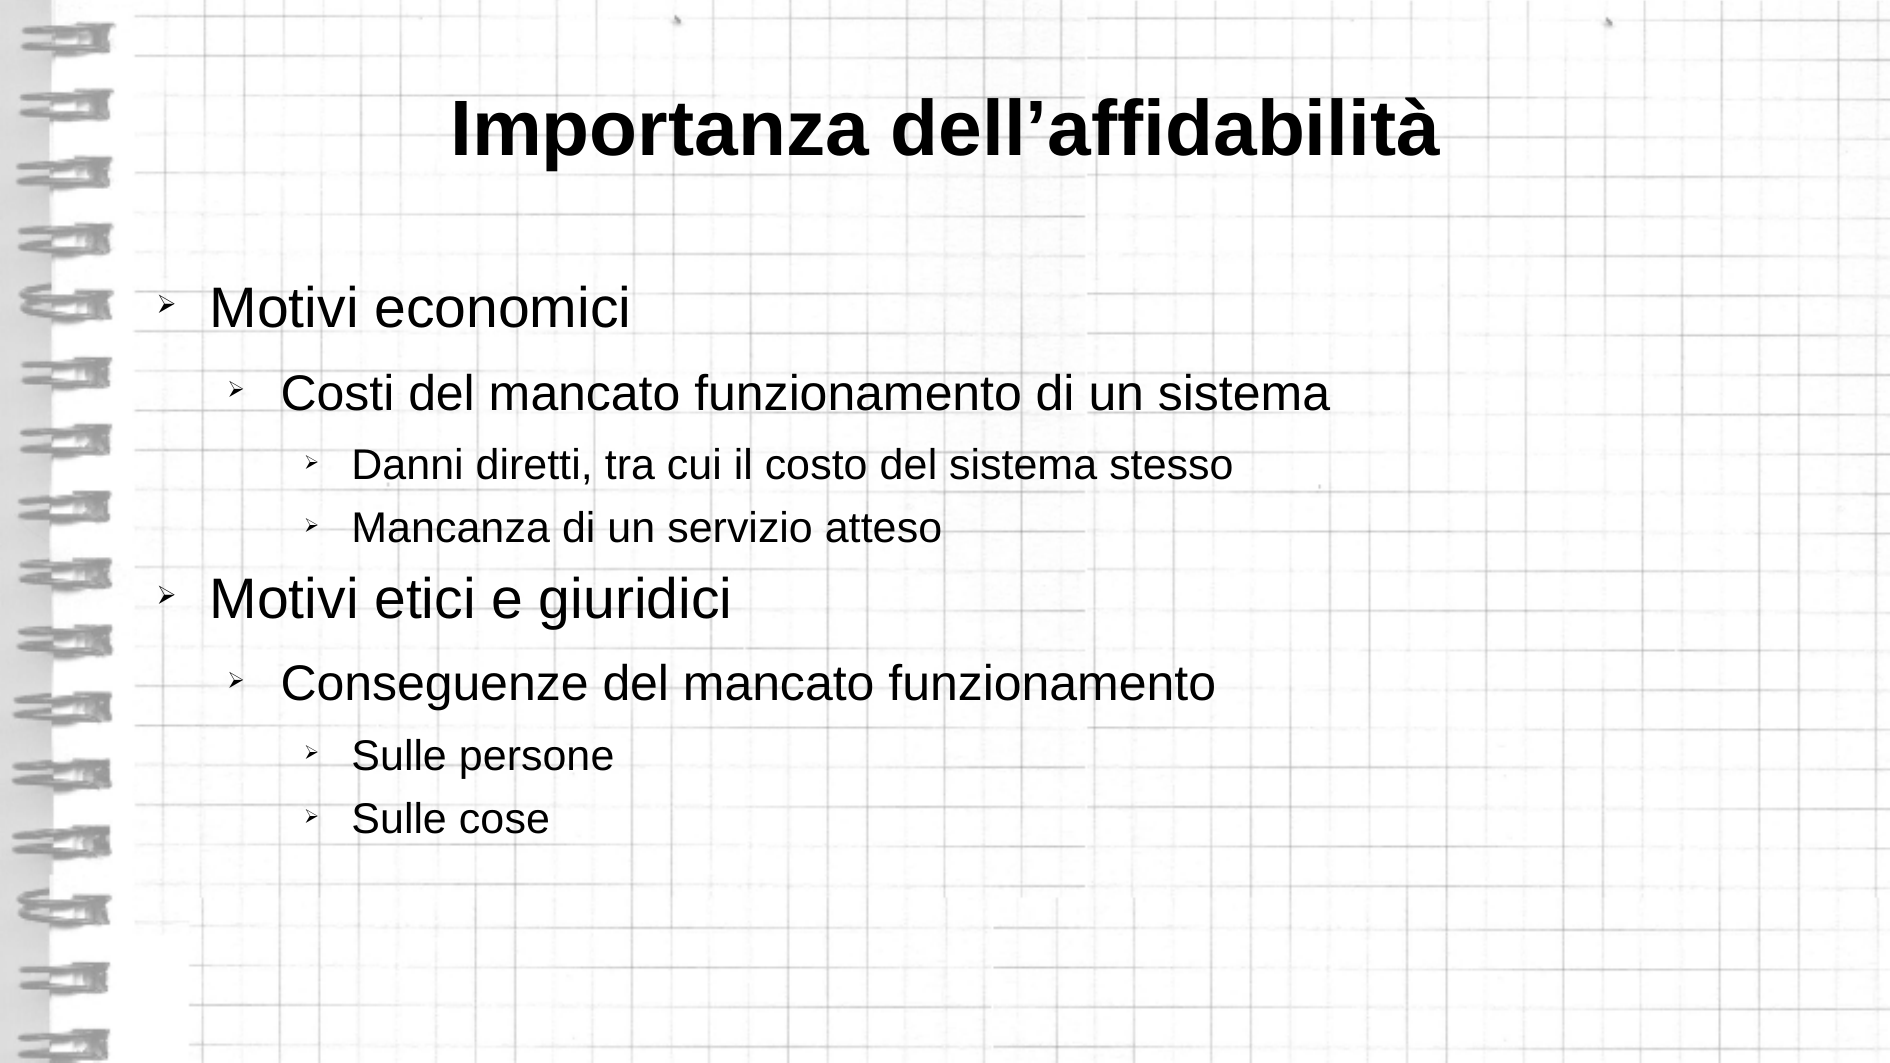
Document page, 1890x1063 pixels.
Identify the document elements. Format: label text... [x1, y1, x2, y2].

title Importanza dell’affidabilità [138, 46, 1753, 211]
list Motivi economici Costi del mancato funzionamento di un sistema Danni diretti, tra cui il costo del sistema stesso Mancanza di un servizio atteso Motivi etici e giuridici Conseguenze del mancato funzionamento Sulle persone Sulle cose [138, 276, 1784, 958]
picture [0, 0, 1890, 1063]
